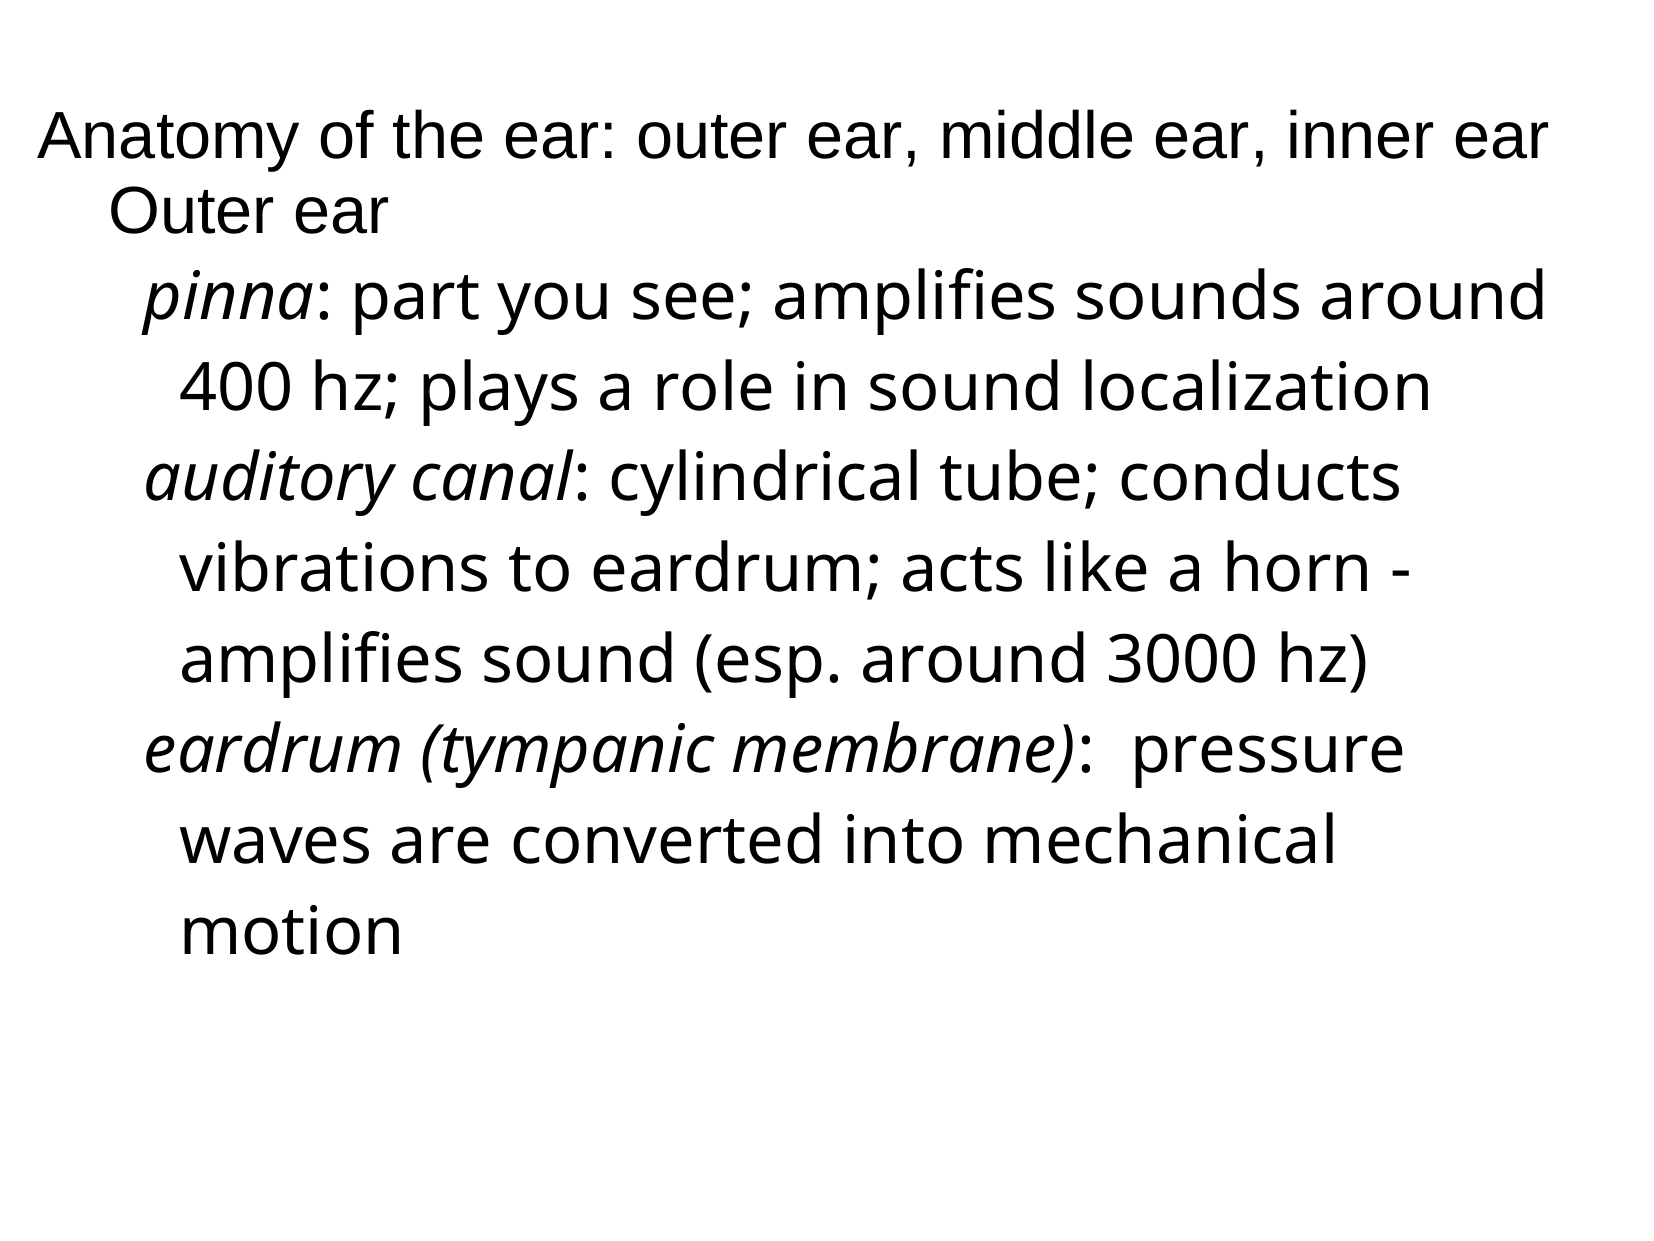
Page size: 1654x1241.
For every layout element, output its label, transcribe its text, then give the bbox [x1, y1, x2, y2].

text_box Anatomy of the ear: outer ear, middle ear, inner ear Outer ear pinna: part you see; amplifies sounds around 400 hz; plays a role in sound localization auditory canal: cylindrical tube; conducts vibrations to eardrum; acts like a horn - amplifies sound (esp. around 3000 hz) eardrum (tympanic membrane): pressure waves are converted into mechanical motion [37, 0, 1575, 1073]
